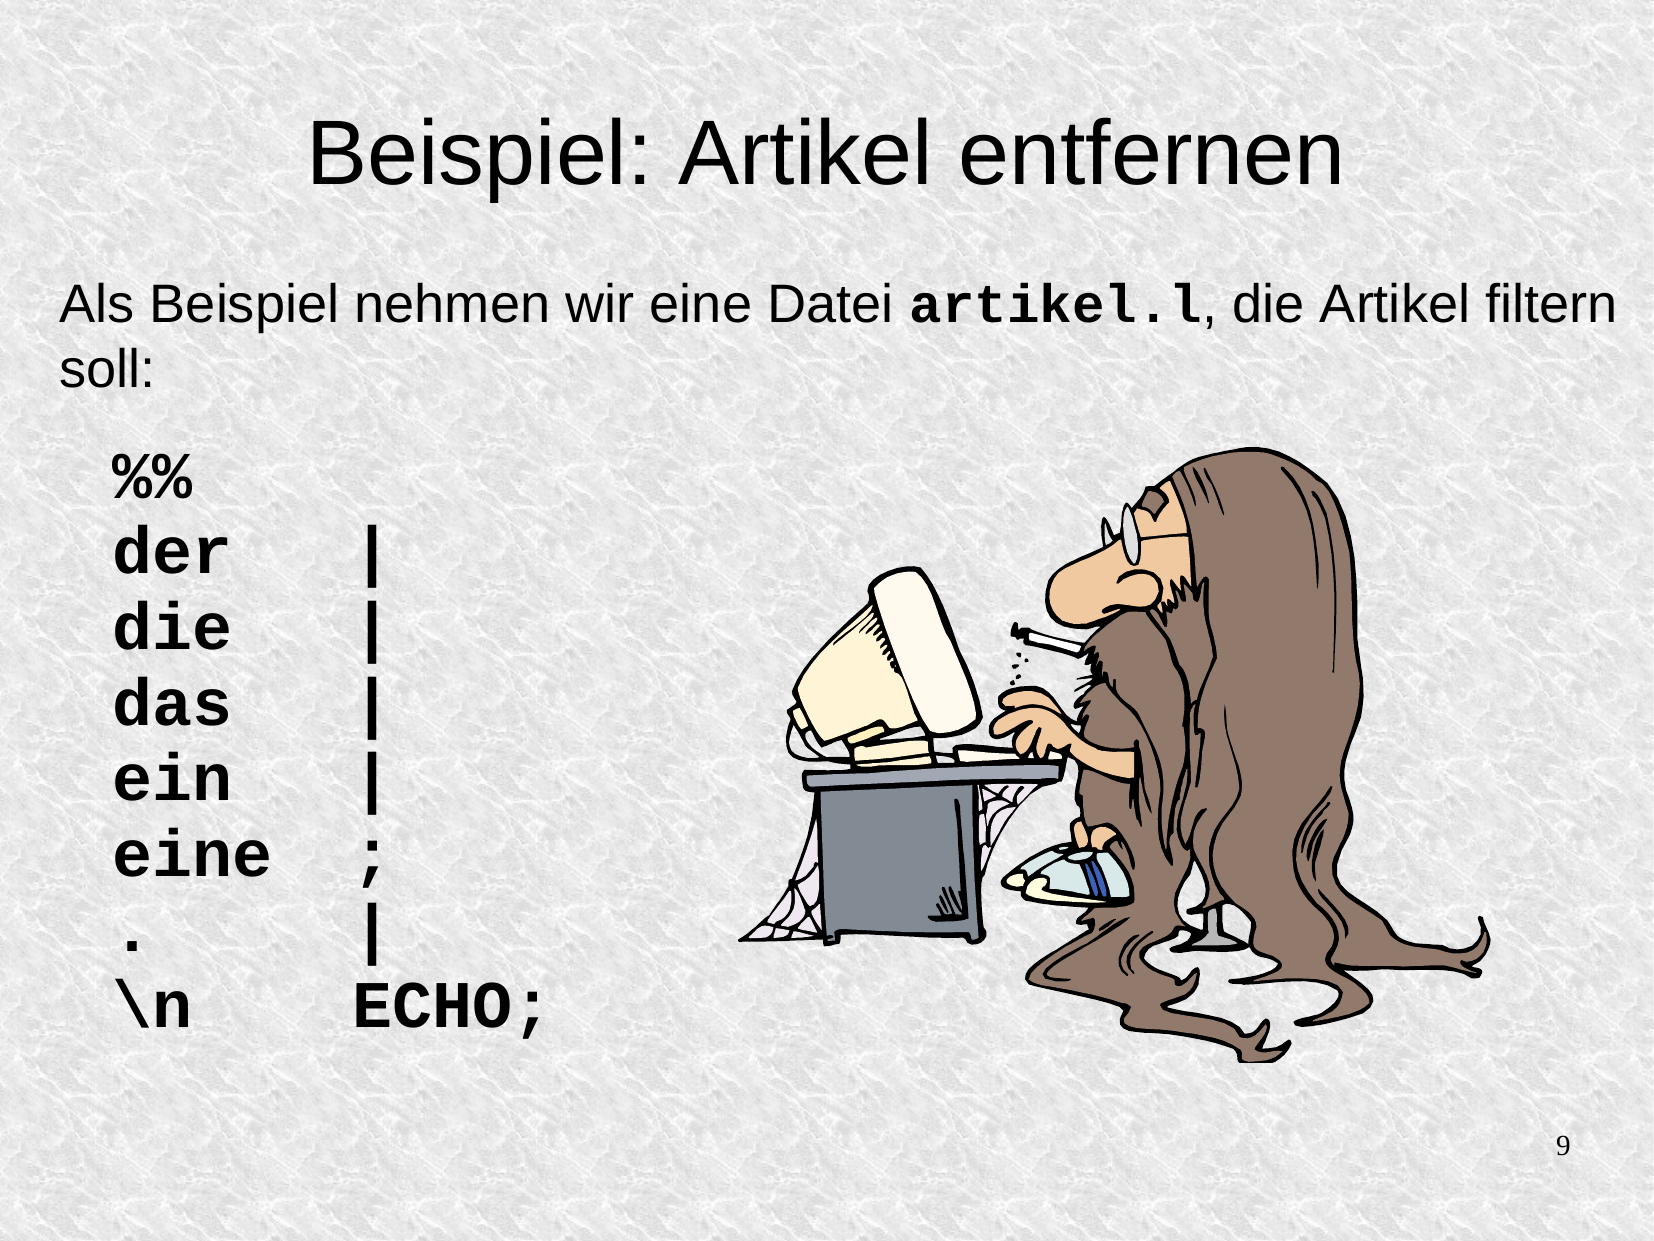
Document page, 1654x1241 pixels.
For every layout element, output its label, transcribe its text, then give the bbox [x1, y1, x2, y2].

text_box Als Beispiel nehmen wir eine Datei artikel.l, die Artikel filtern soll: [44, 265, 1634, 407]
picture [0, 0, 1654, 1241]
subtitle %% der | die | das | ein | eine ; . | \n ECHO; [76, 442, 1565, 1188]
title Beispiel: Artikel entfernen [82, 49, 1571, 257]
